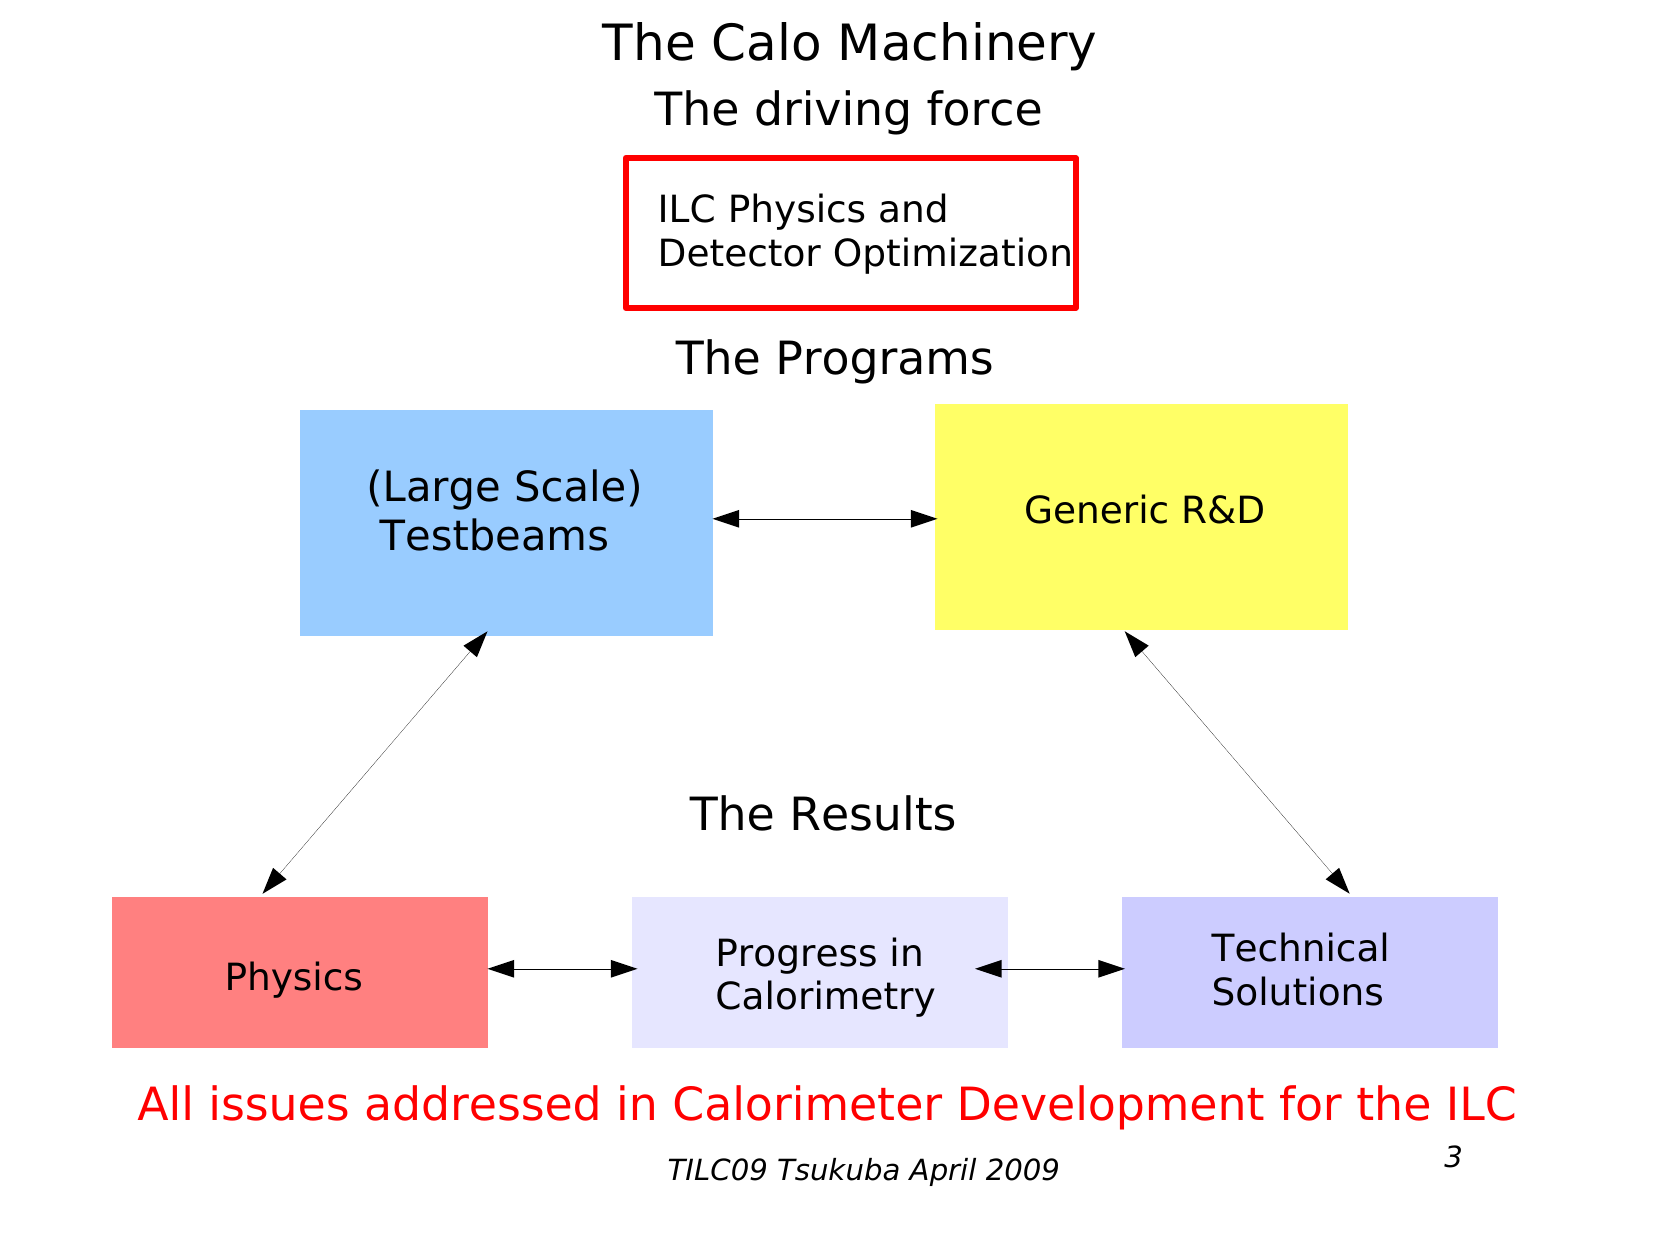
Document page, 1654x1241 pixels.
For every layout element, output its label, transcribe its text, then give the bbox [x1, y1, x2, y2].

text_box [935, 404, 1348, 630]
text_box The Programs [661, 324, 1003, 393]
text_box ILC Physics and Detector Optimization [642, 180, 1080, 283]
text_box Physics [209, 947, 376, 1007]
text_box [1122, 897, 1498, 1048]
text_box The Calo Machinery [588, 6, 1102, 80]
text_box Technical Solutions [1196, 919, 1414, 1022]
text_box All issues addressed in Calorimeter Development for the ILC [122, 1070, 1508, 1139]
text_box [112, 897, 488, 1048]
text_box (Large Scale) Testbeams [351, 455, 658, 611]
text_box [632, 897, 1008, 1048]
text_box The Results [675, 780, 967, 849]
text_box Generic R&D [1009, 481, 1276, 540]
text_box The driving force [639, 76, 1051, 145]
text_box [300, 335, 713, 636]
text_box Progress in Calorimetry [700, 924, 946, 1027]
